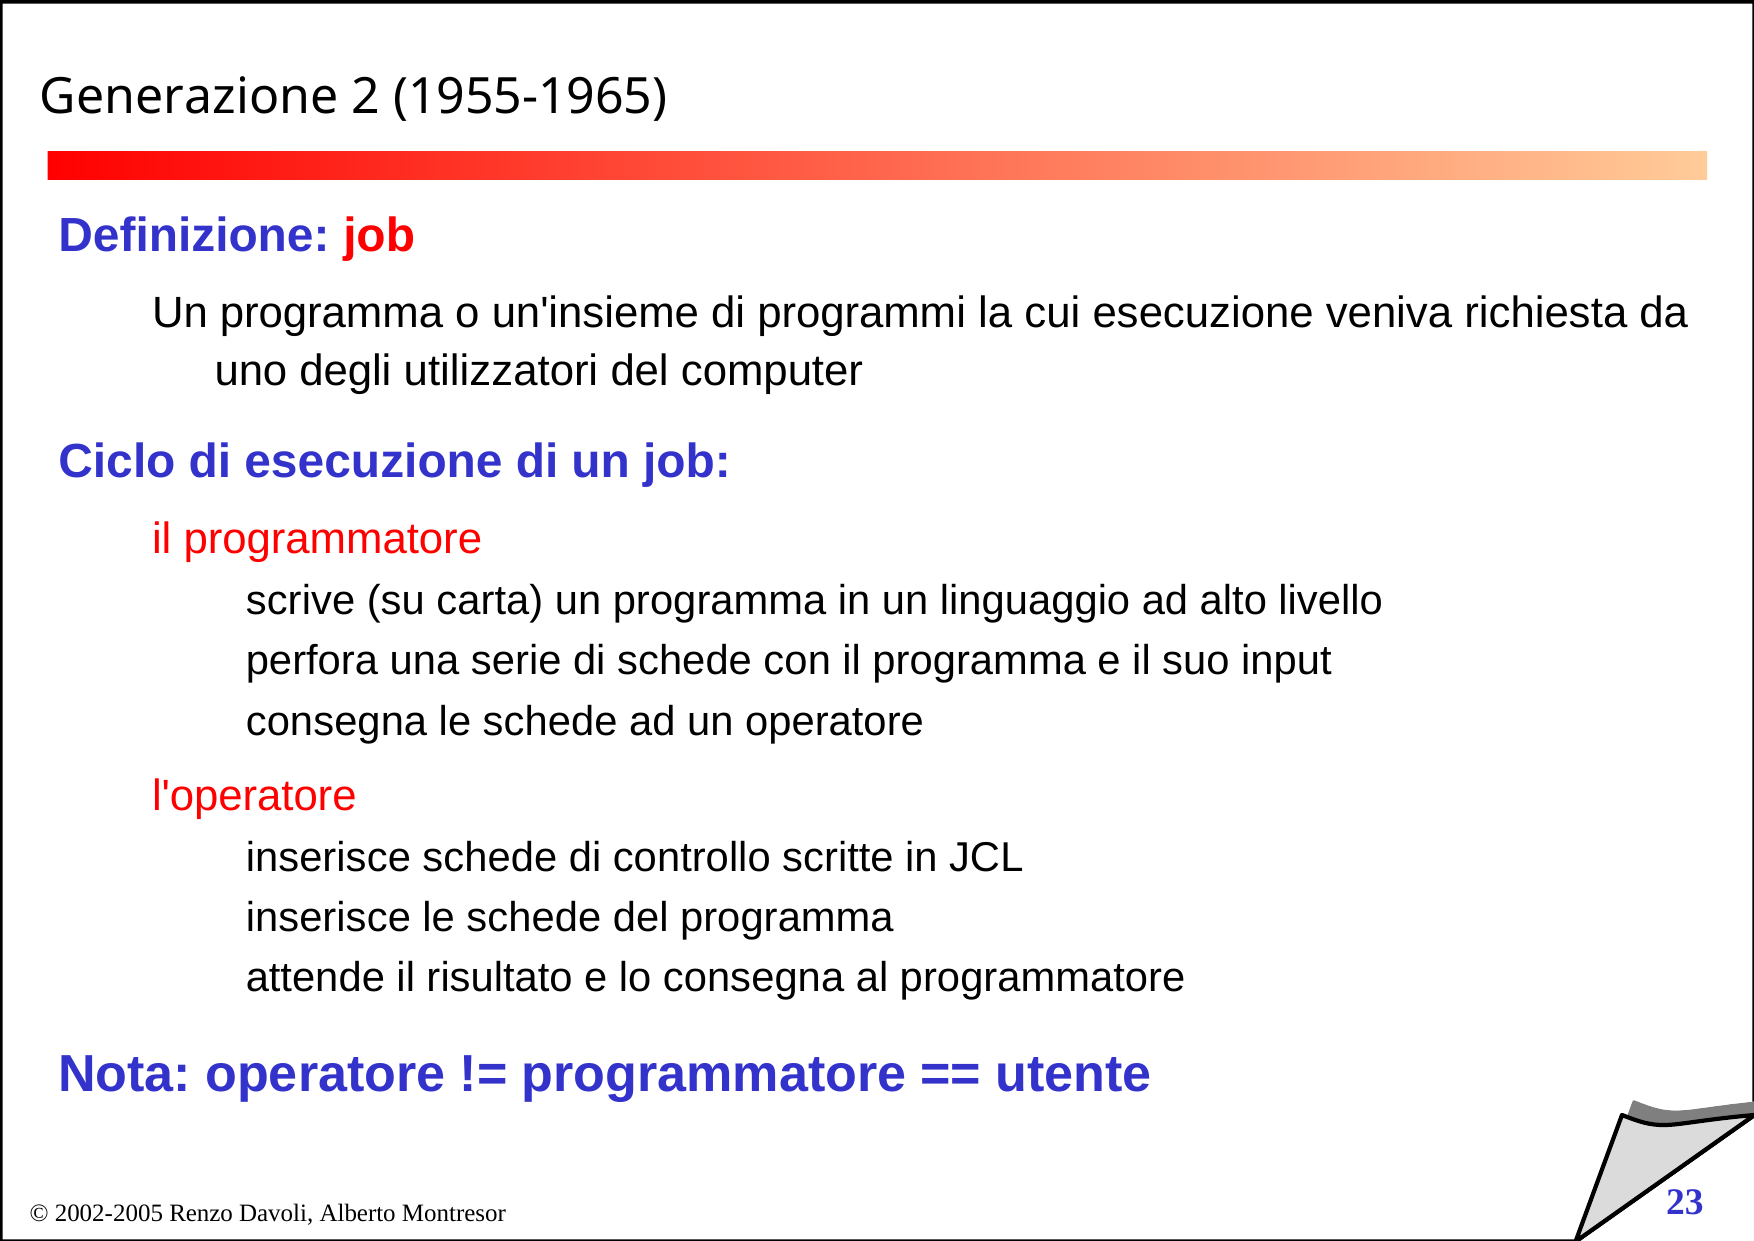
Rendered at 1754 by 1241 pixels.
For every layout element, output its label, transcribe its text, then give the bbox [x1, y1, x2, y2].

list Definizione: job Un programma o un'insieme di programmi la cui esecuzione veniva richiesta da uno degli utilizzatori del computer Ciclo di esecuzione di un job: il programmatore scrive (su carta) un programma in un linguaggio ad alto livello perfora una serie di schede con il programma e il suo input consegna le schede ad un operatore l'operatore inserisce schede di controllo scritte in JCL inserisce le schede del programma attende il risultato e lo consegna al programmatore Nota: operatore != programmatore == utente [58, 206, 1696, 1195]
title Generazione 2 (1955-1965) [40, 49, 1713, 144]
